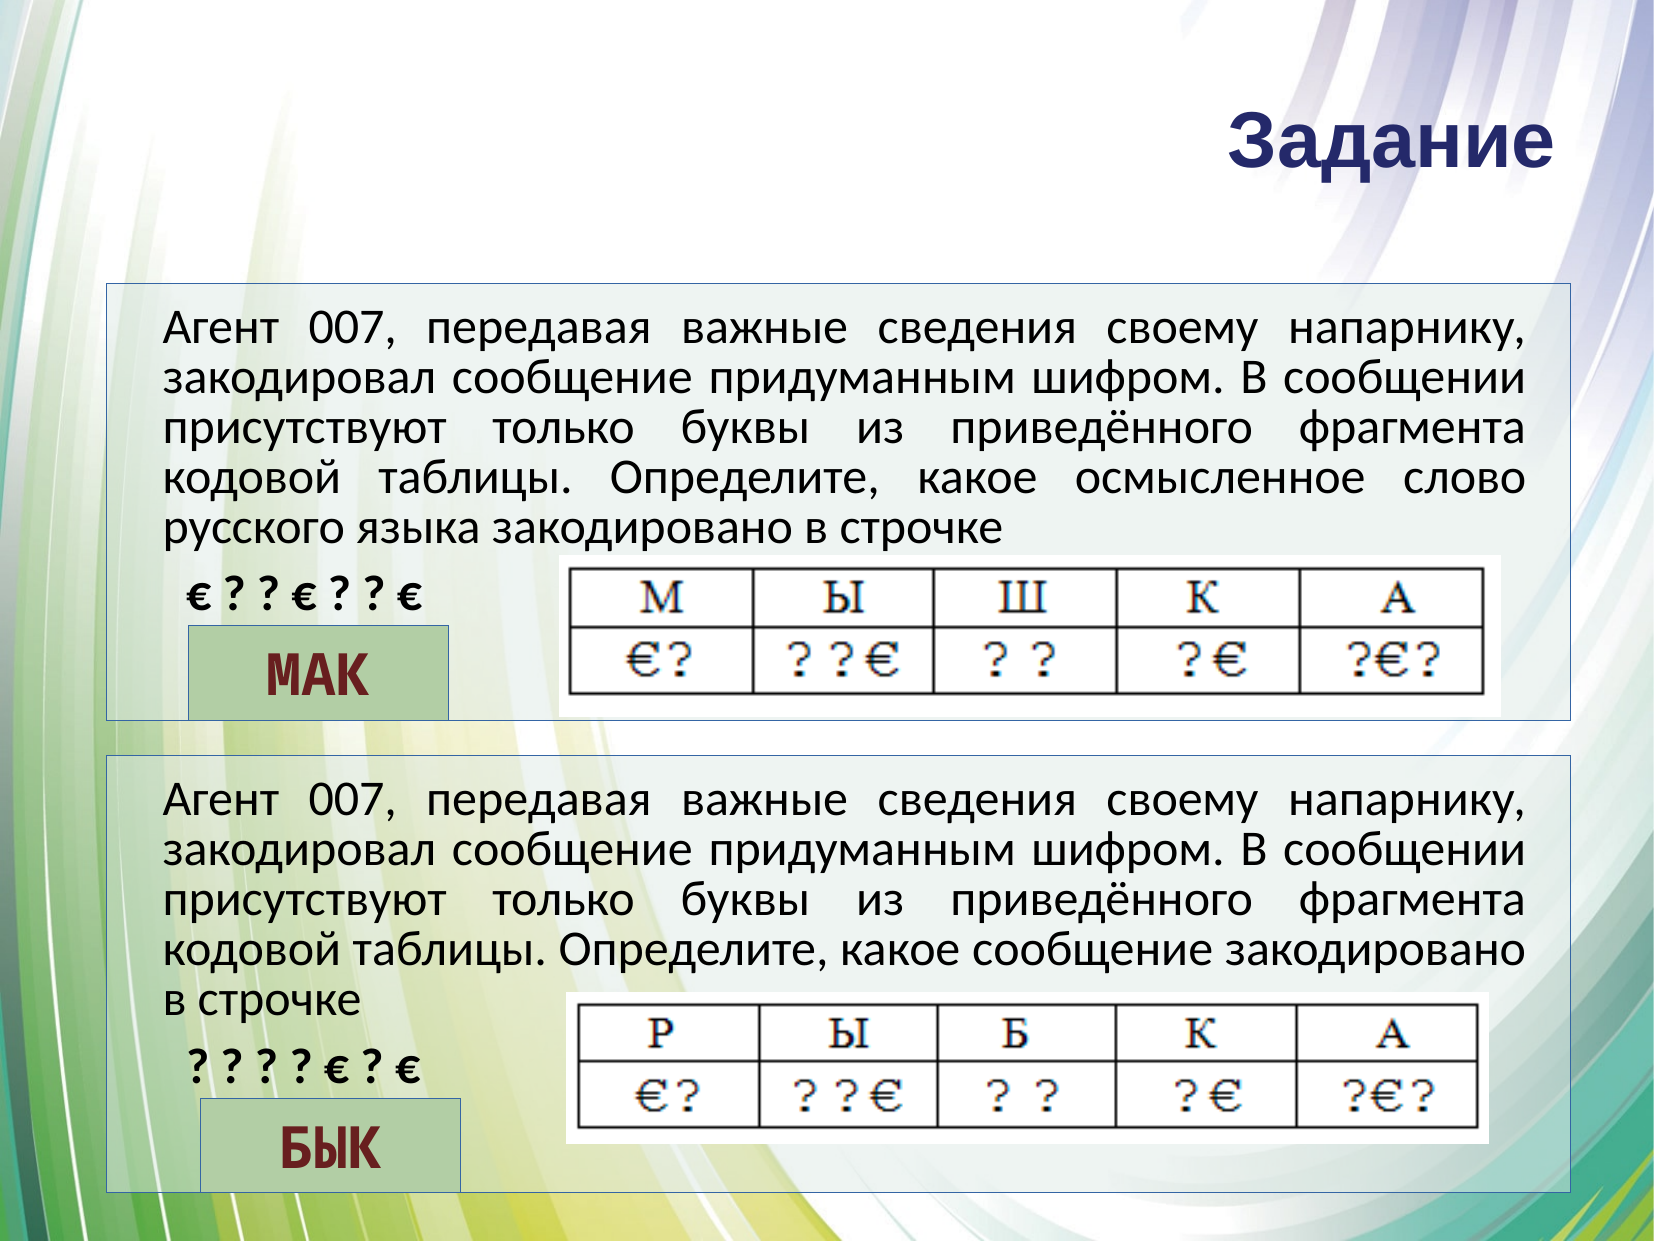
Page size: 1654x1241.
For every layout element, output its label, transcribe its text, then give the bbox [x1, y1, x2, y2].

picture [0, 0, 1654, 1241]
text_box Задание [58, 58, 1571, 215]
text_box Агент 007, передавая важные сведения своему напарнику, закодировал сообщение придуманным шифром. В сообщении присутствуют только буквы из приведённого фрагмента кодовой таблицы. Определите, какое сообщение закодировано в строчке ? ? ? ? € ? € [106, 755, 1571, 1193]
text_box МАК [188, 625, 449, 721]
text_box Агент 007, передавая важные сведения своему напарнику, закодировал сообщение придуманным шифром. В сообщении присутствуют только буквы из приведённого фрагмента кодовой таблицы. Определите, какое осмысленное слово русского языка закодировано в строчке € ? ? € ? ? € [106, 283, 1571, 721]
text_box БЫК [200, 1098, 461, 1193]
